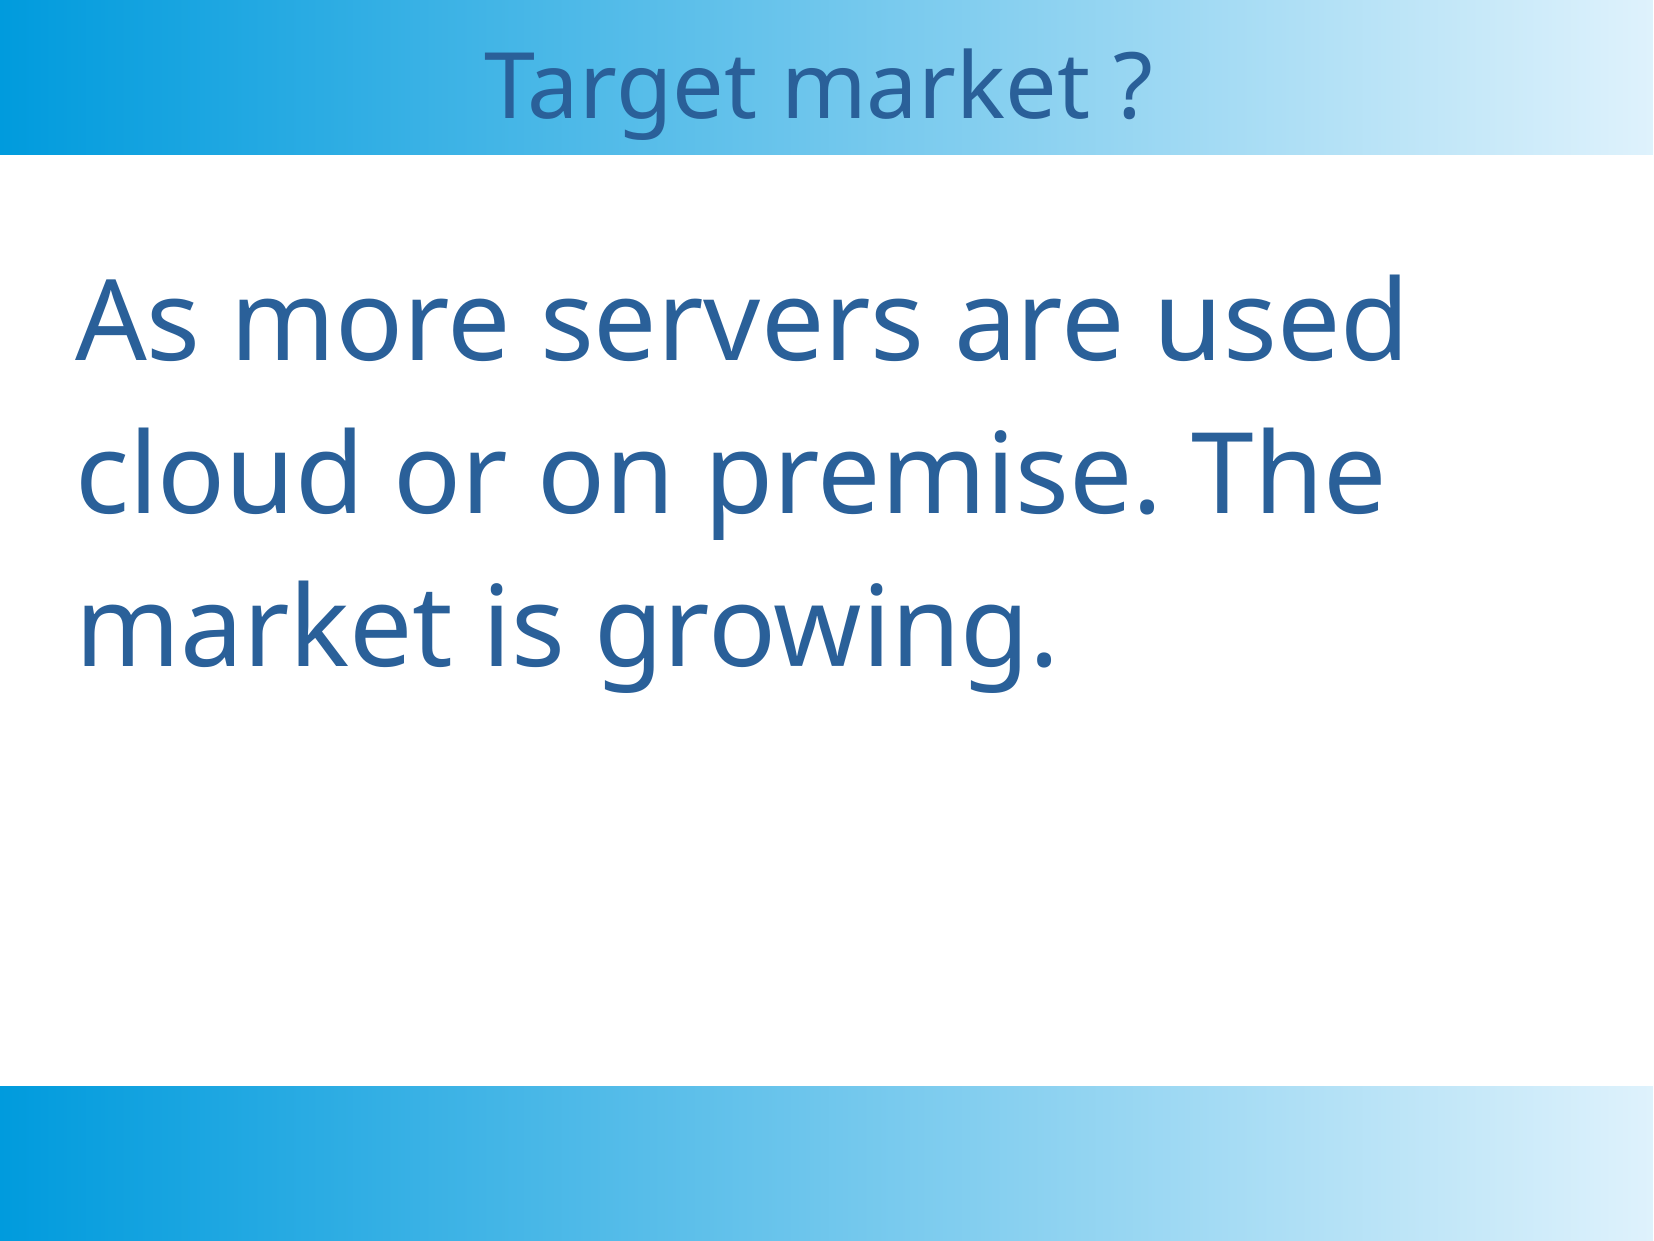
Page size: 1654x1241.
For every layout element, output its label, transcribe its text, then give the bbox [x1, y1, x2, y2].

list As more servers are used cloud or on premise. The market is growing. [75, 240, 1564, 960]
title Target market ? [75, 30, 1564, 138]
